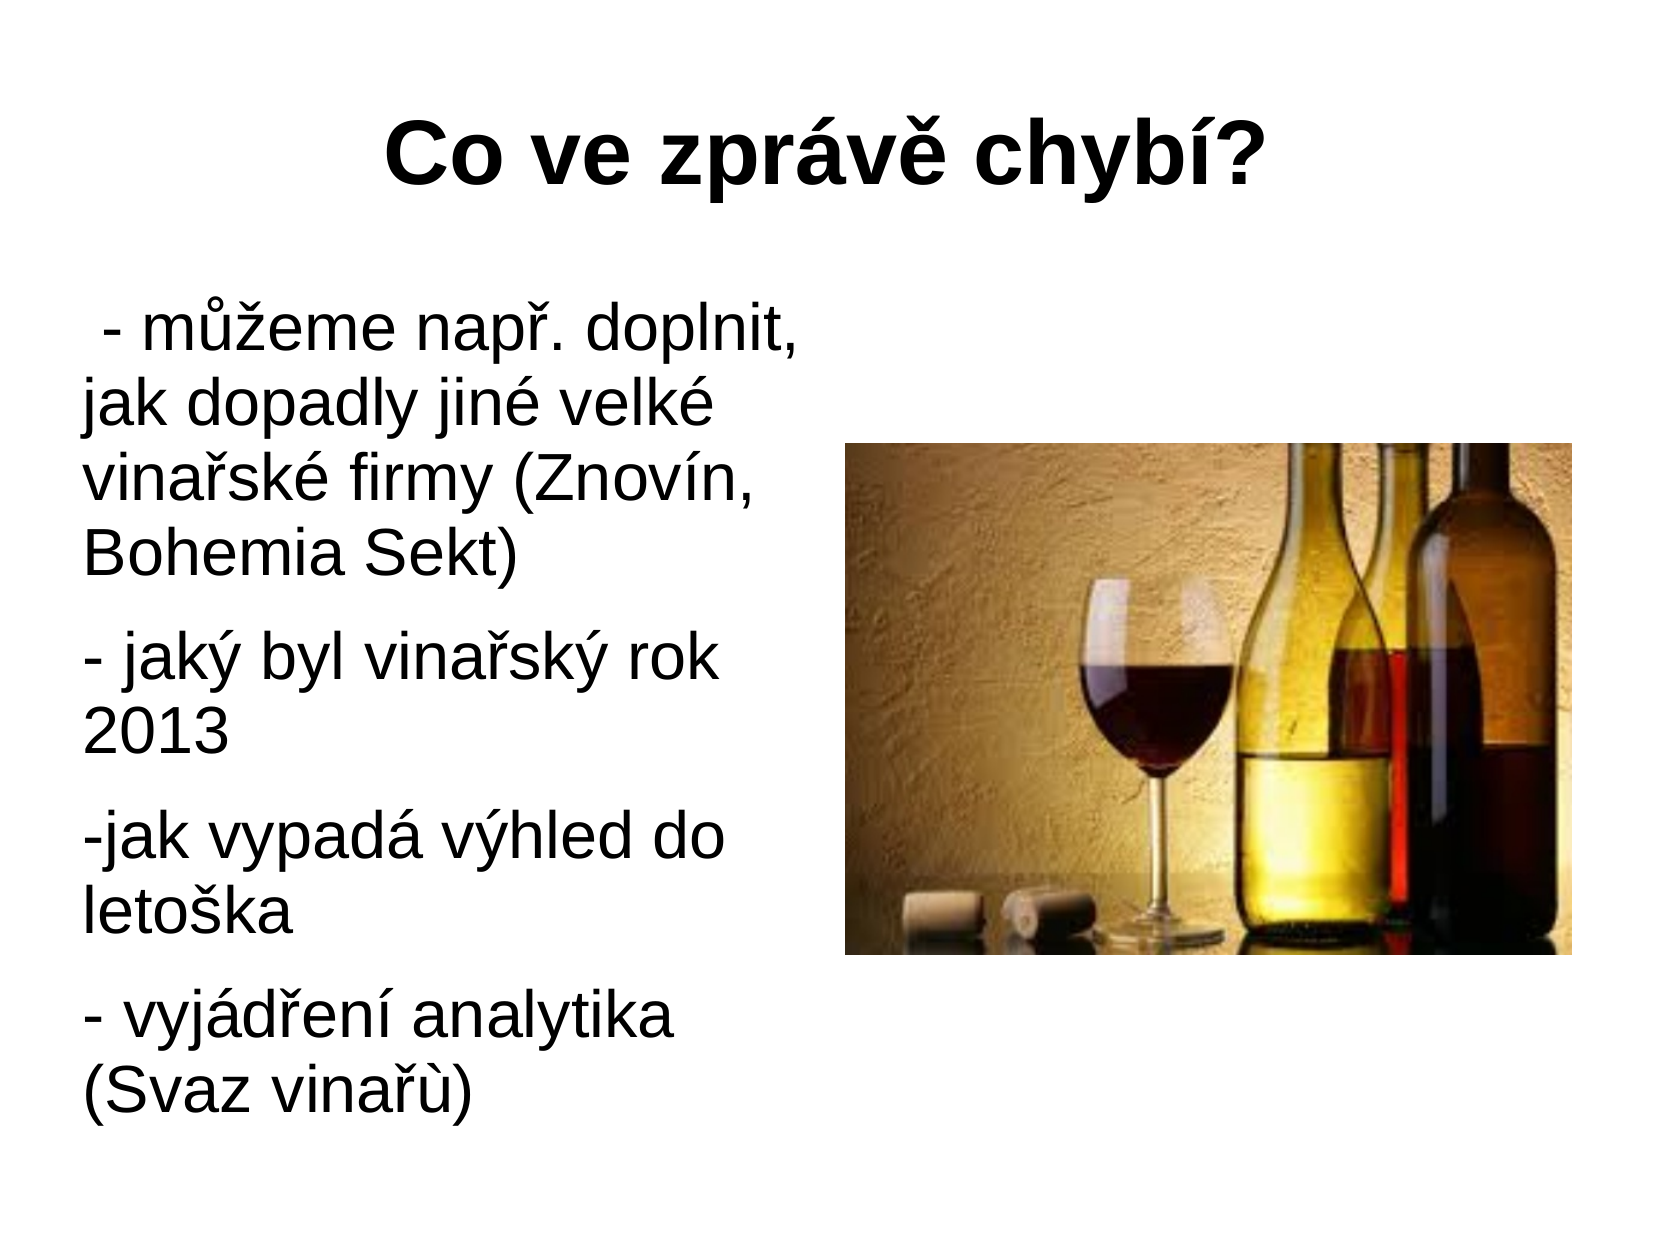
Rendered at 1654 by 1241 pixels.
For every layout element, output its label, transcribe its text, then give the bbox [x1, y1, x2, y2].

picture [845, 443, 1572, 955]
title Co ve zprávě chybí? [82, 49, 1571, 257]
list - můžeme např. doplnit, jak dopadly jiné velké vinařské firmy (Znovín, Bohemia Sekt) - jaký byl vinařský rok 2013 -jak vypadá výhled do letoška - vyjádření analytika (Svaz vinařù) [82, 290, 809, 1127]
